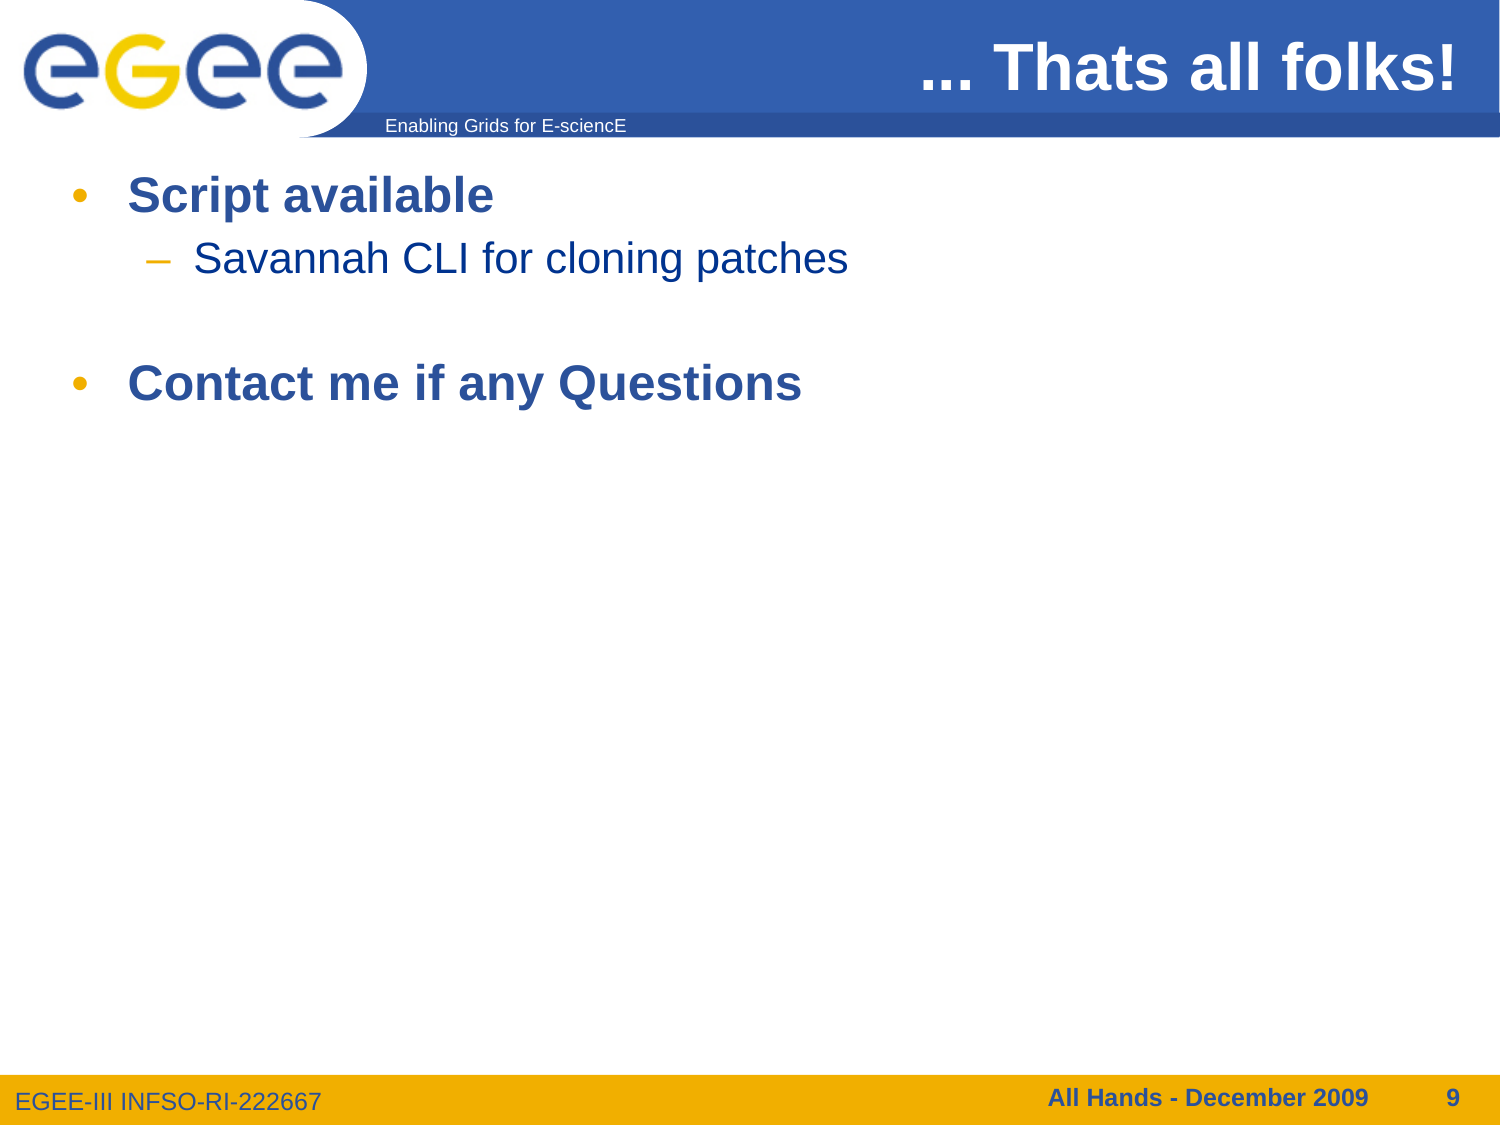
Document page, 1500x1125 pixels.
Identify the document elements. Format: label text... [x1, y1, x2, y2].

picture [18, 30, 349, 112]
list Script available Savannah CLI for cloning patches Contact me if any Questions [56, 159, 1466, 903]
title ... Thats all folks! [369, 10, 1475, 124]
